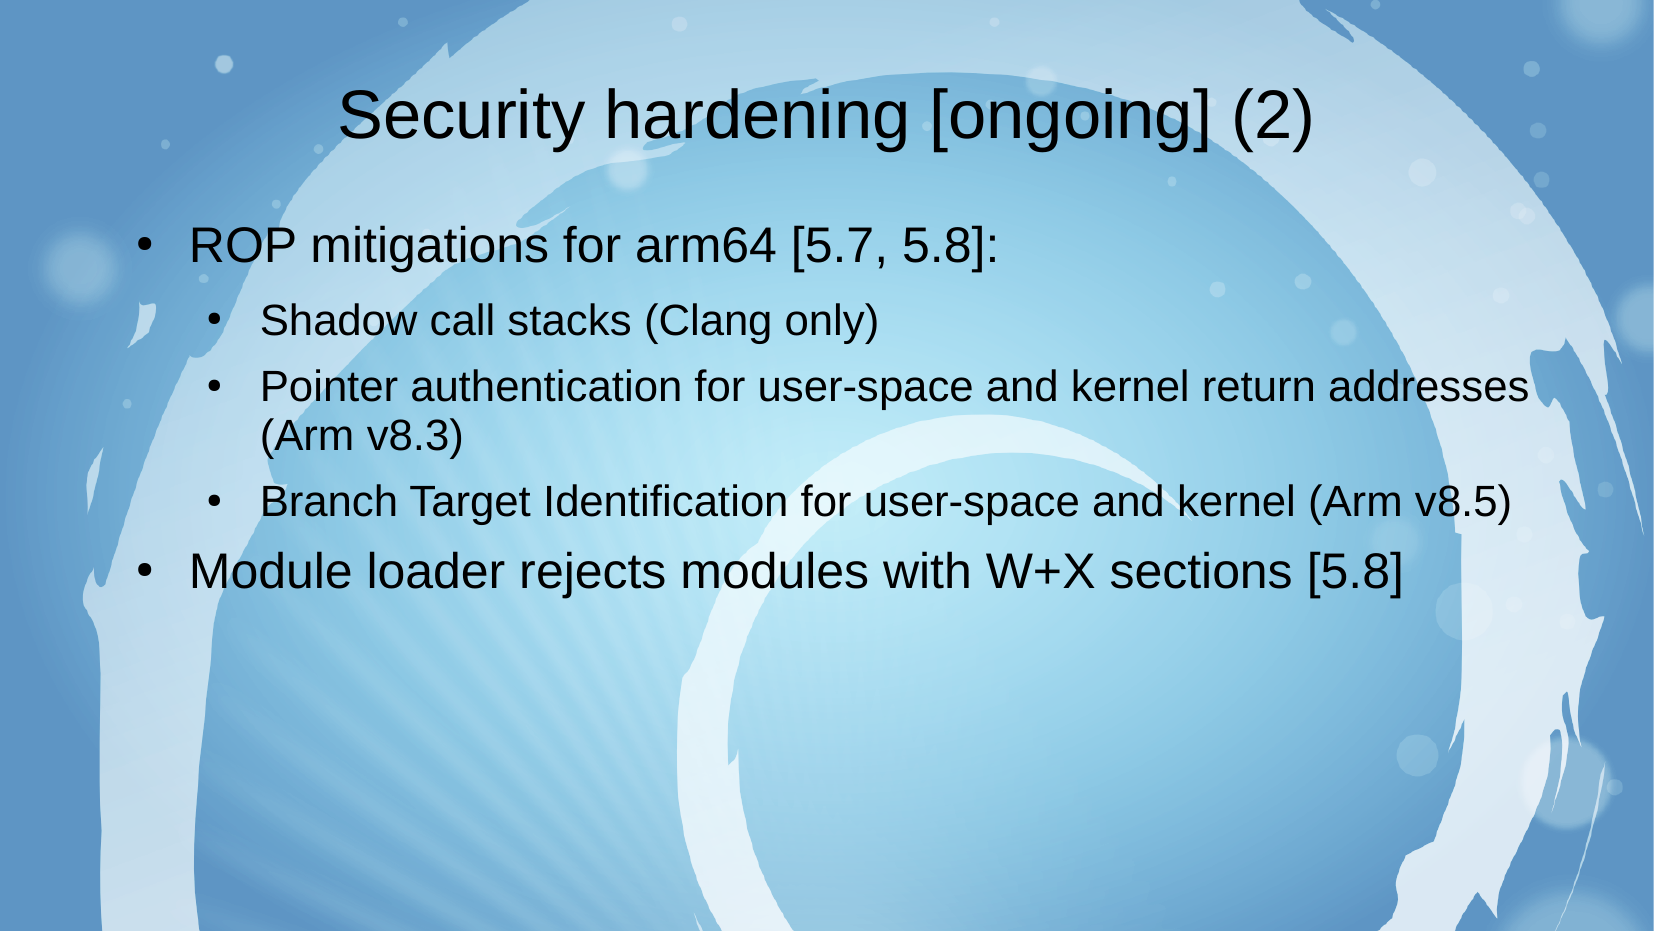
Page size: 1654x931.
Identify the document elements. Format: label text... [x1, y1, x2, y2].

list ROP mitigations for arm64 [5.7, 5.8]: Shadow call stacks (Clang only) Pointer authentication for user-space and kernel return addresses (Arm v8.3) Branch Target Identification for user-space and kernel (Arm v8.5) Module loader rejects modules with W+X sections [5.8] [118, 217, 1536, 832]
picture [0, 0, 1654, 931]
title Security hardening [ongoing] (2) [118, 37, 1536, 193]
